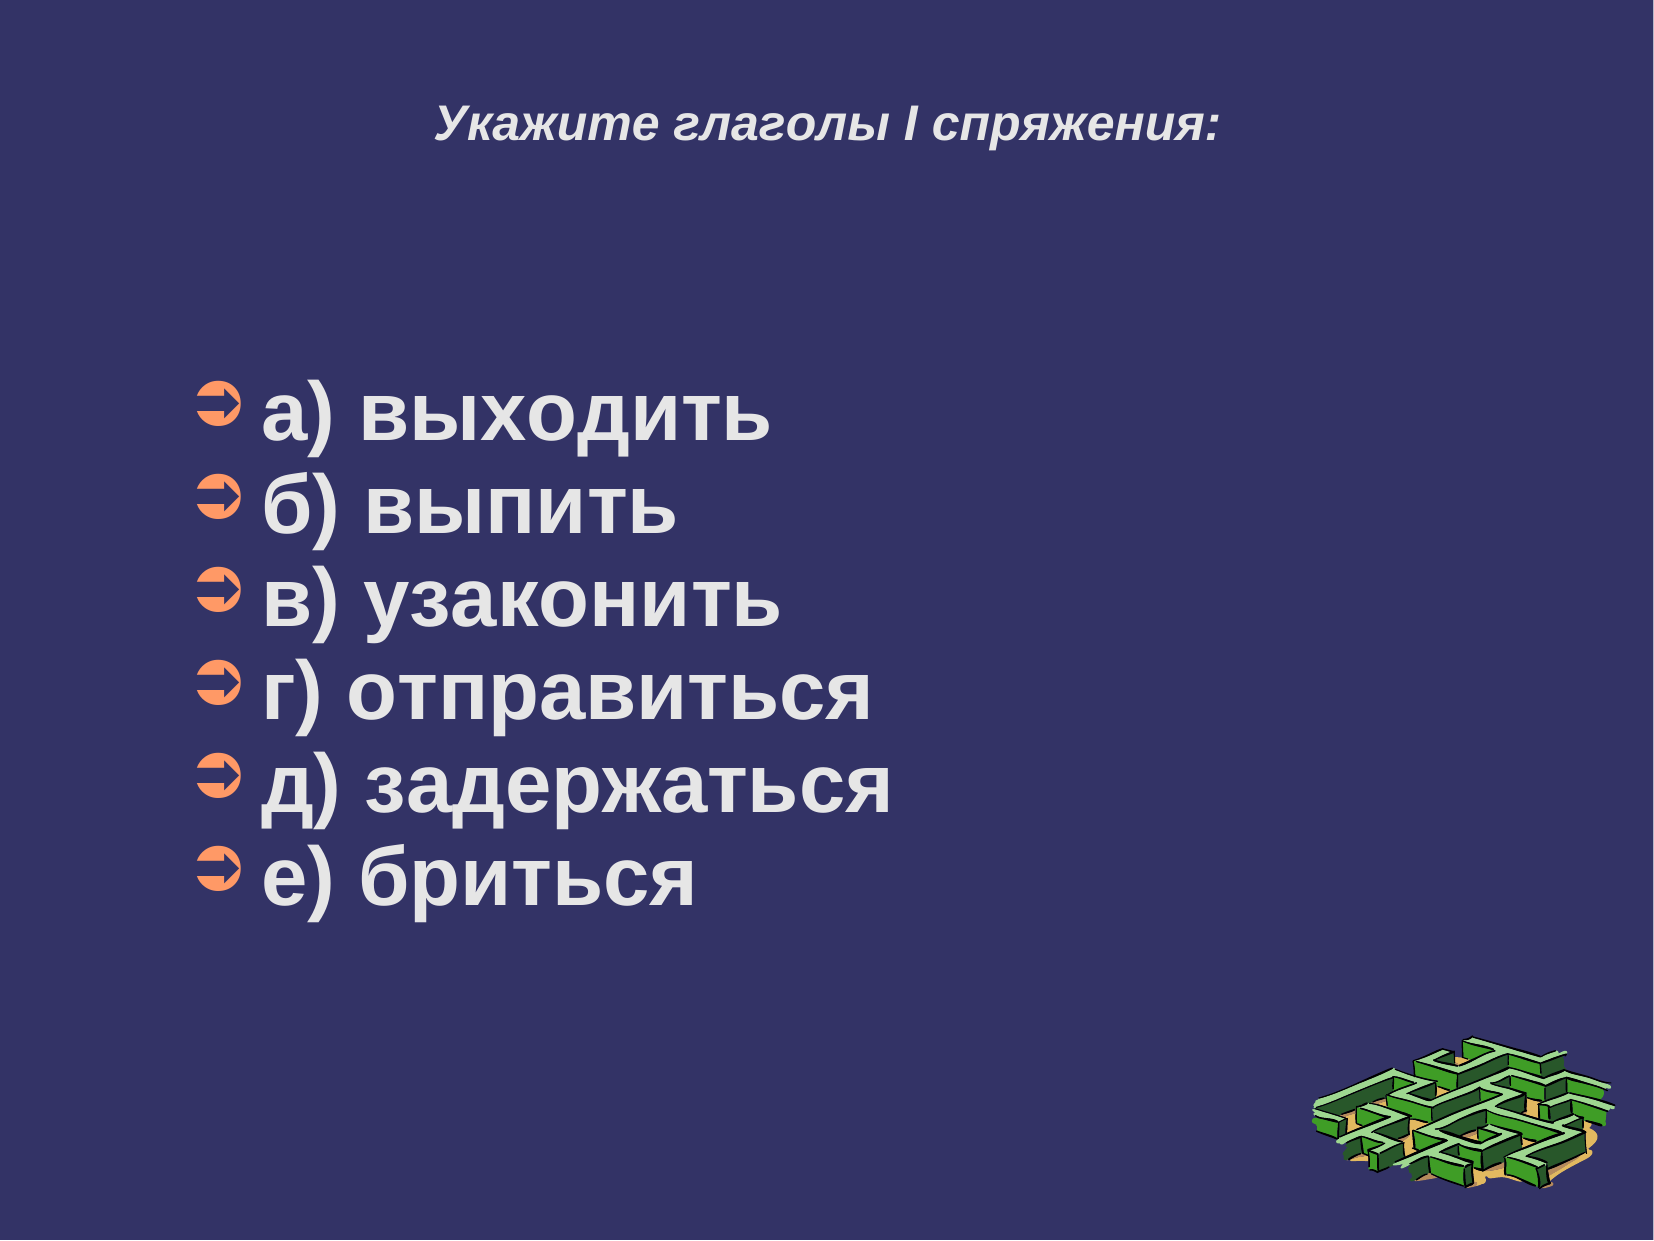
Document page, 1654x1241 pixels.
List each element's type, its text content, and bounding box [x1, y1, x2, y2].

list а) выходить б) выпить в) узаконить г) отправиться д) задержаться е) бриться [178, 364, 1570, 1147]
title Укажите глаголы I спряжения: [121, 19, 1534, 227]
